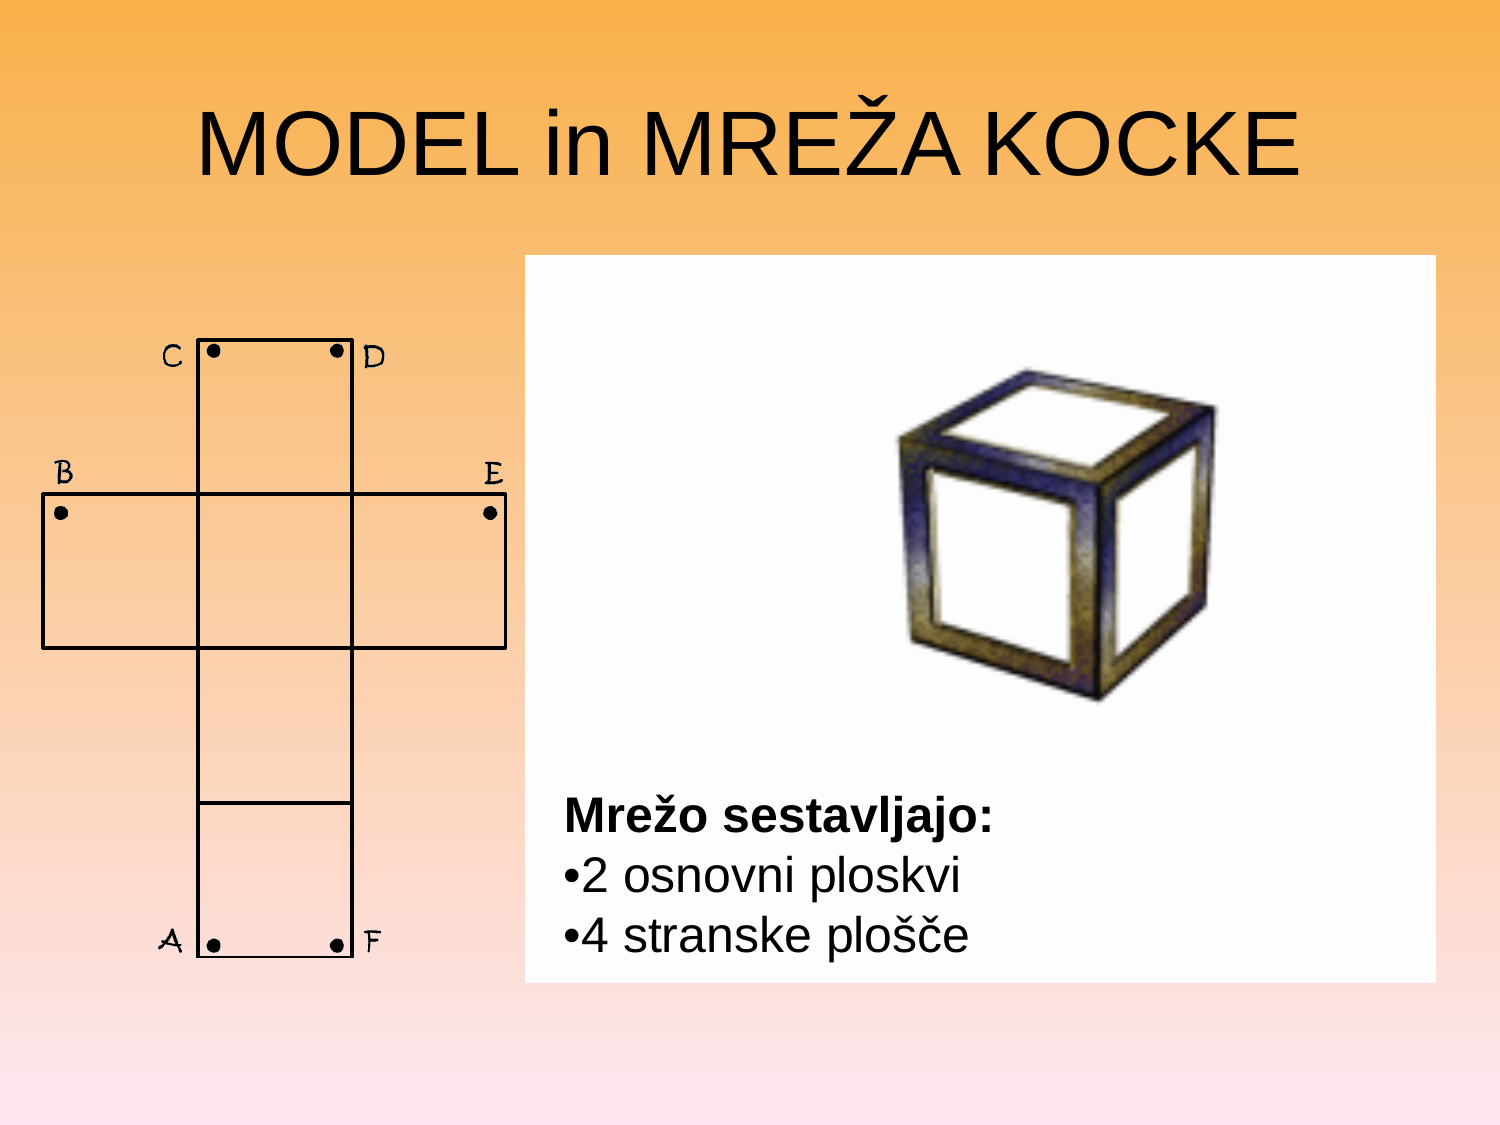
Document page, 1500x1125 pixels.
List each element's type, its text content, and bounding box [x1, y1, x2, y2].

text_box Mrežo sestavljajo: •2 osnovni ploskvi •4 stranske plošče [549, 774, 1199, 970]
title MODEL in MREŽA KOCKE [75, 45, 1425, 233]
picture [525, 255, 1436, 984]
picture [41, 337, 507, 958]
